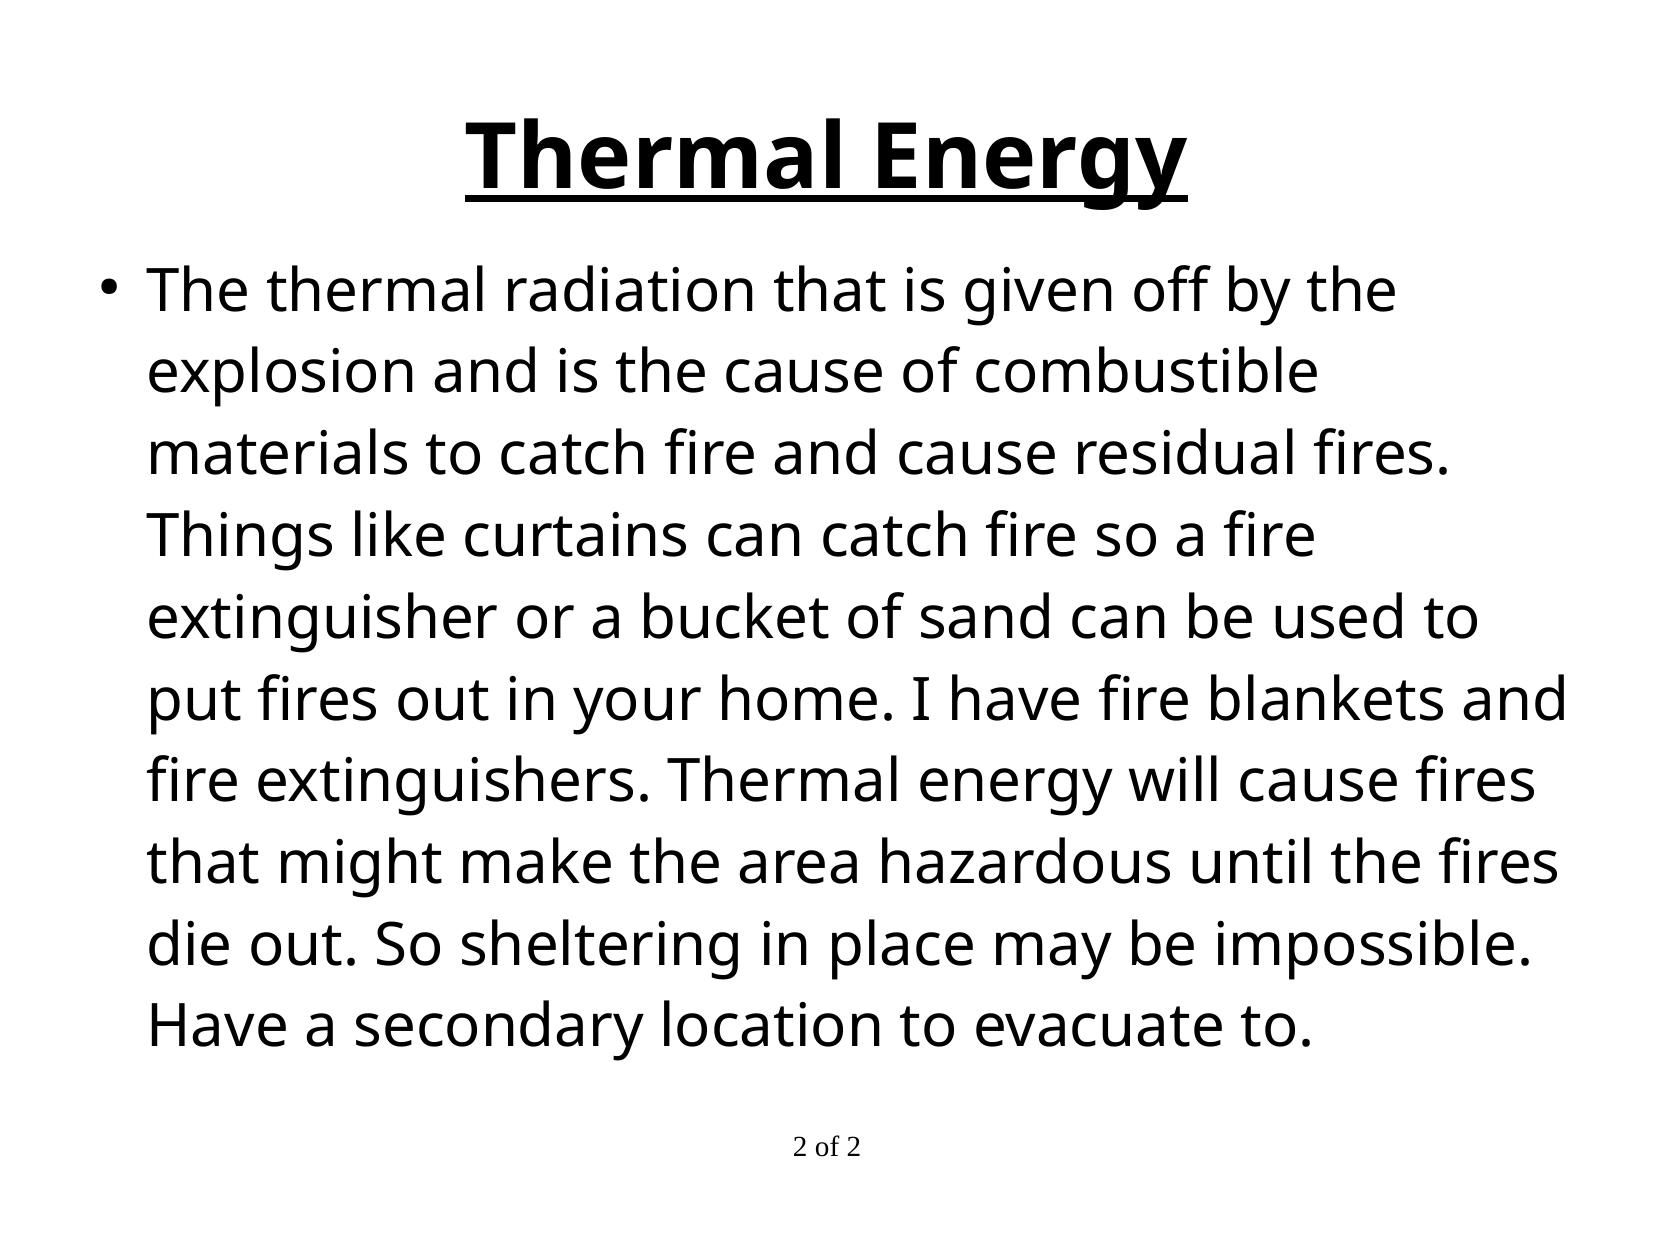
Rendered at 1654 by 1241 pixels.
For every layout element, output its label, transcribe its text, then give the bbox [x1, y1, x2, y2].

title Thermal Energy [82, 49, 1571, 247]
list The thermal radiation that is given off by the explosion and is the cause of combustible materials to catch fire and cause residual fires. Things like curtains can catch fire so a fire extinguisher or a bucket of sand can be used to put fires out in your home. I have fire blankets and fire extinguishers. Thermal energy will cause fires that might make the area hazardous until the fires die out. So sheltering in place may be impossible. Have a secondary location to evacuate to. [82, 247, 1571, 1097]
